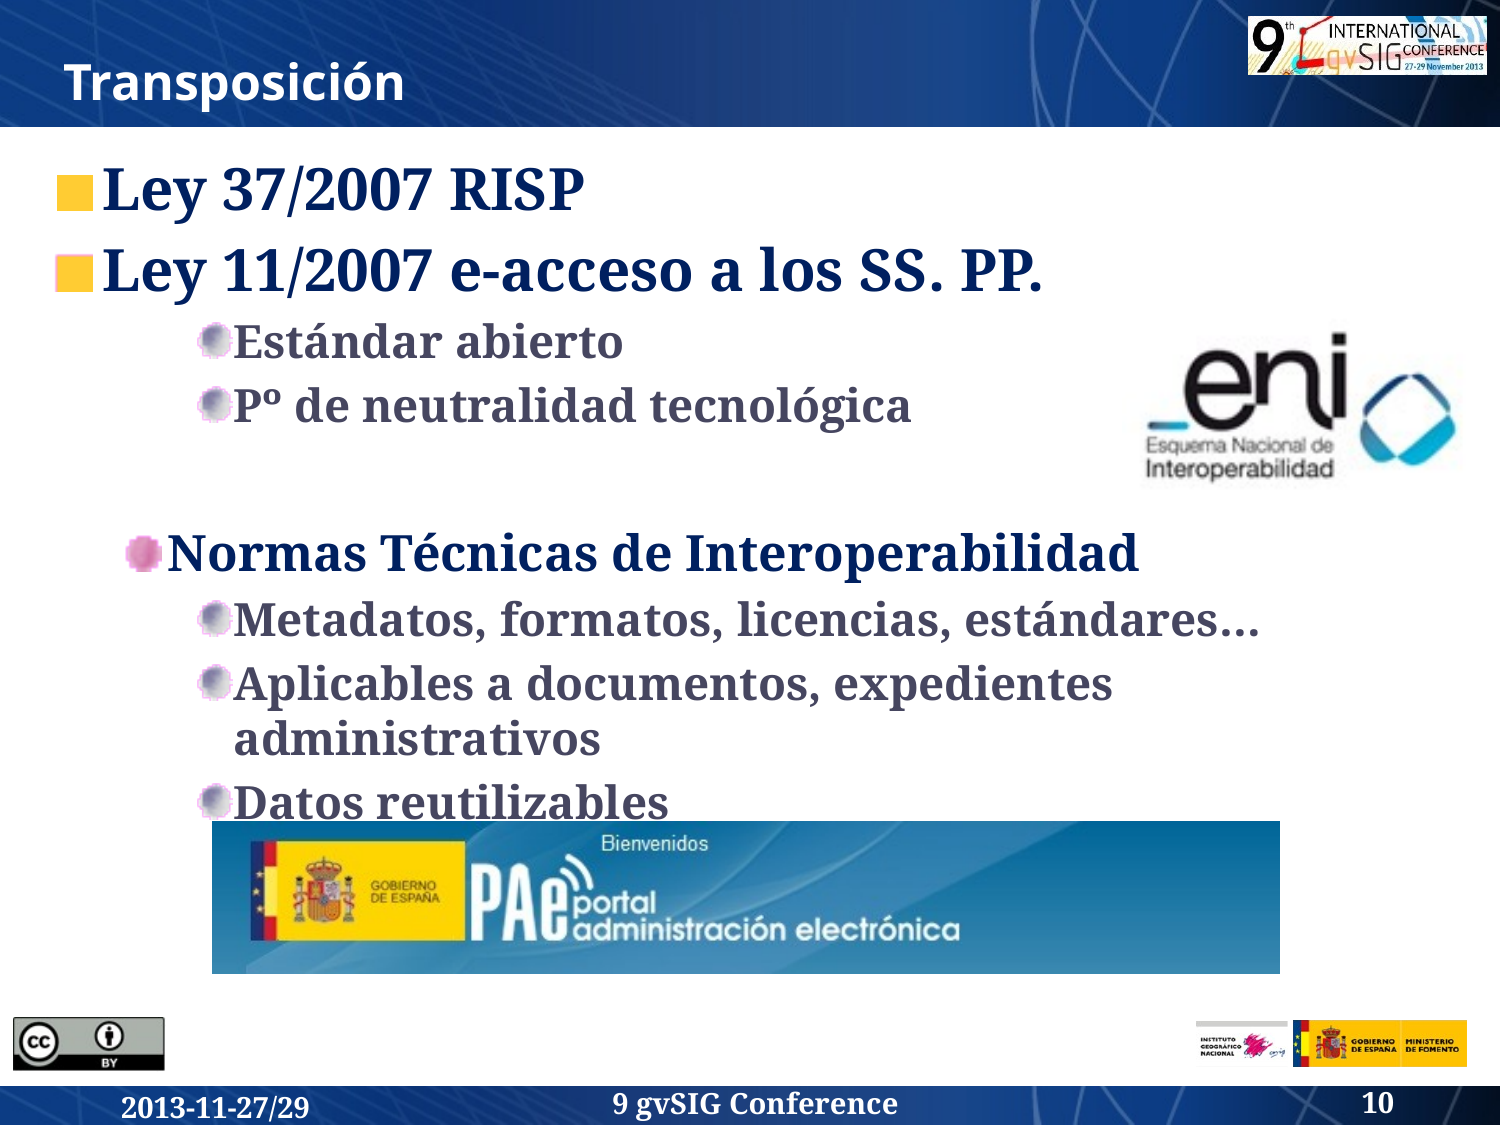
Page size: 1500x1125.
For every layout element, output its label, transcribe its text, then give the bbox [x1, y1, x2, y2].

picture [212, 821, 1280, 974]
picture [13, 1017, 166, 1072]
picture [0, 0, 1500, 127]
list Ley 37/2007 RISP Ley 11/2007 e-acceso a los SS. PP. Estándar abierto Pº de neutralidad tecnológica Normas Técnicas de Interoperabilidad Metadatos, formatos, licencias, estándares… Aplicables a documentos, expedientes administrativos Datos reutilizables [31, 144, 1465, 1004]
picture [1122, 318, 1477, 499]
picture [0, 1086, 1500, 1125]
picture [1195, 1019, 1467, 1068]
title Transposición [0, 43, 1275, 107]
